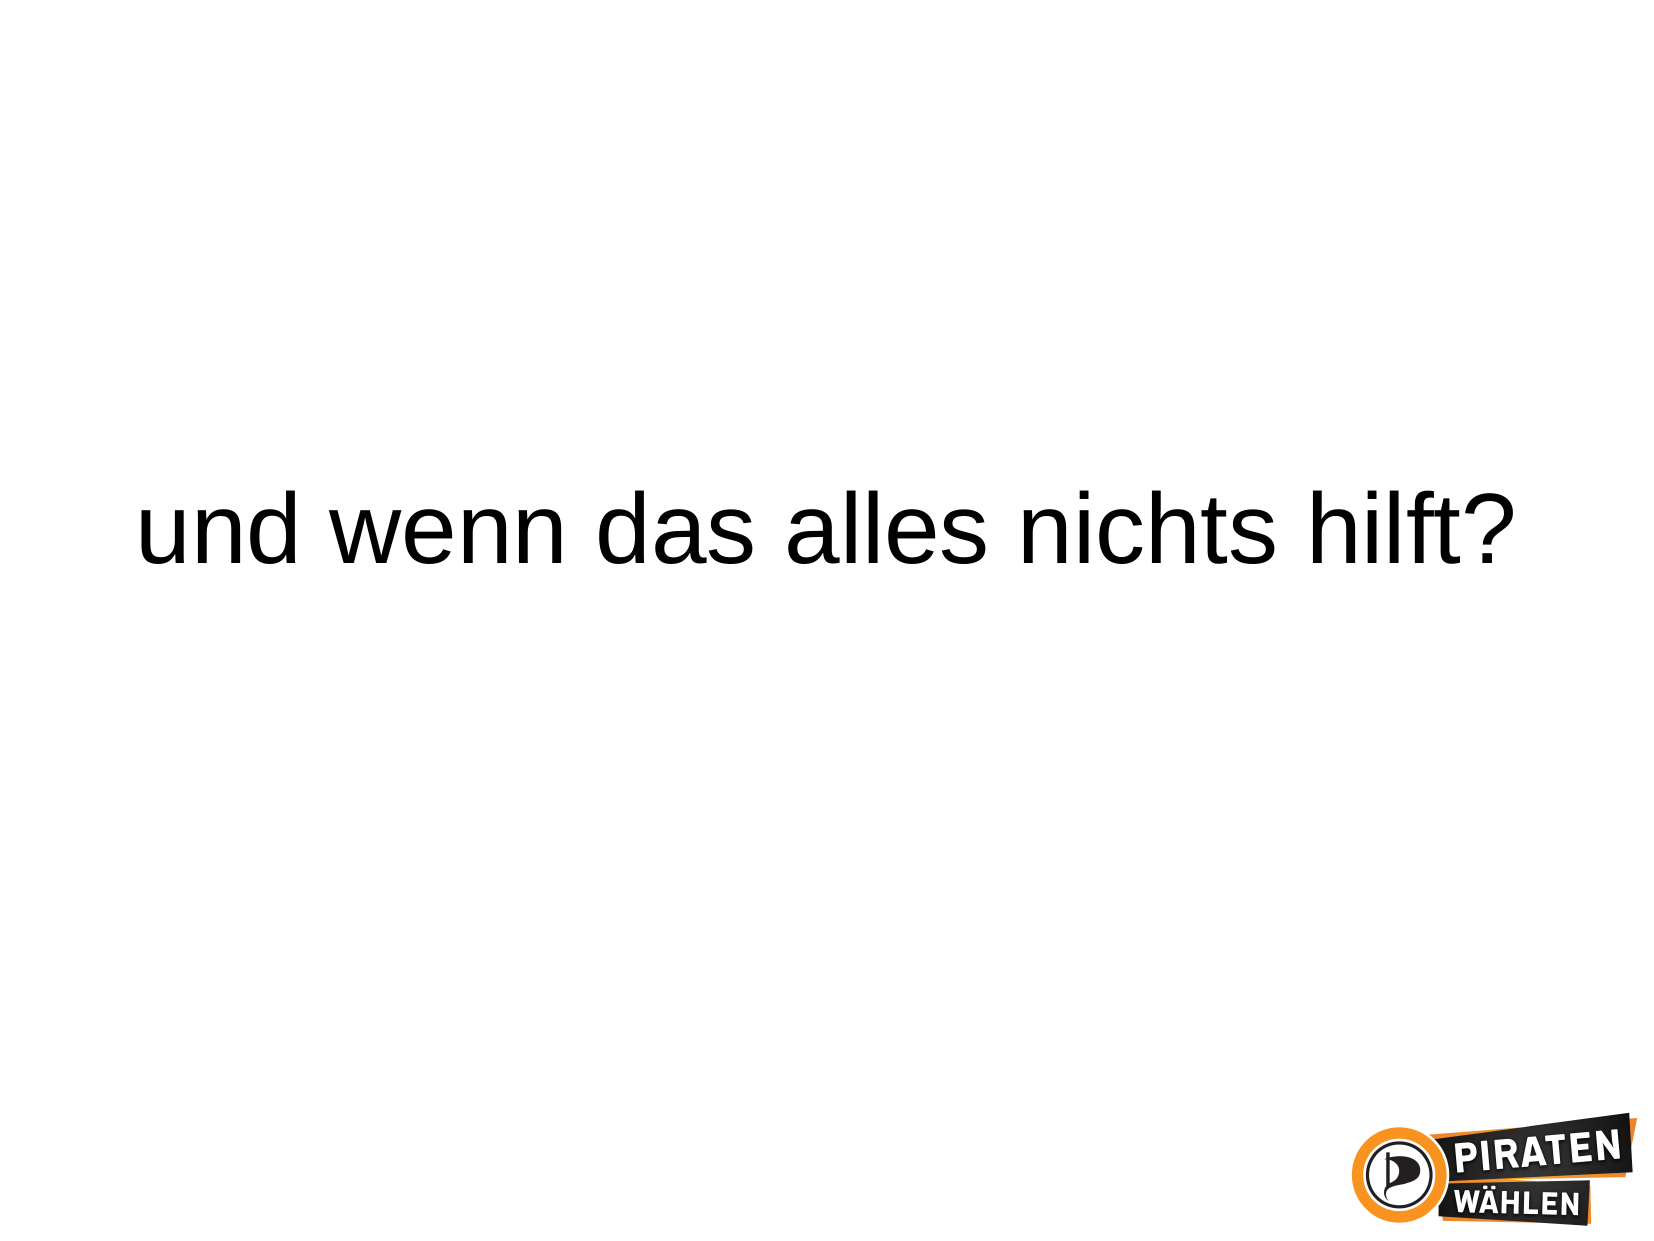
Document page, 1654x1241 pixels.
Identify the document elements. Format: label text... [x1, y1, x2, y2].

picture [1337, 1098, 1654, 1241]
subtitle und wenn das alles nichts hilft? [82, 49, 1571, 1010]
